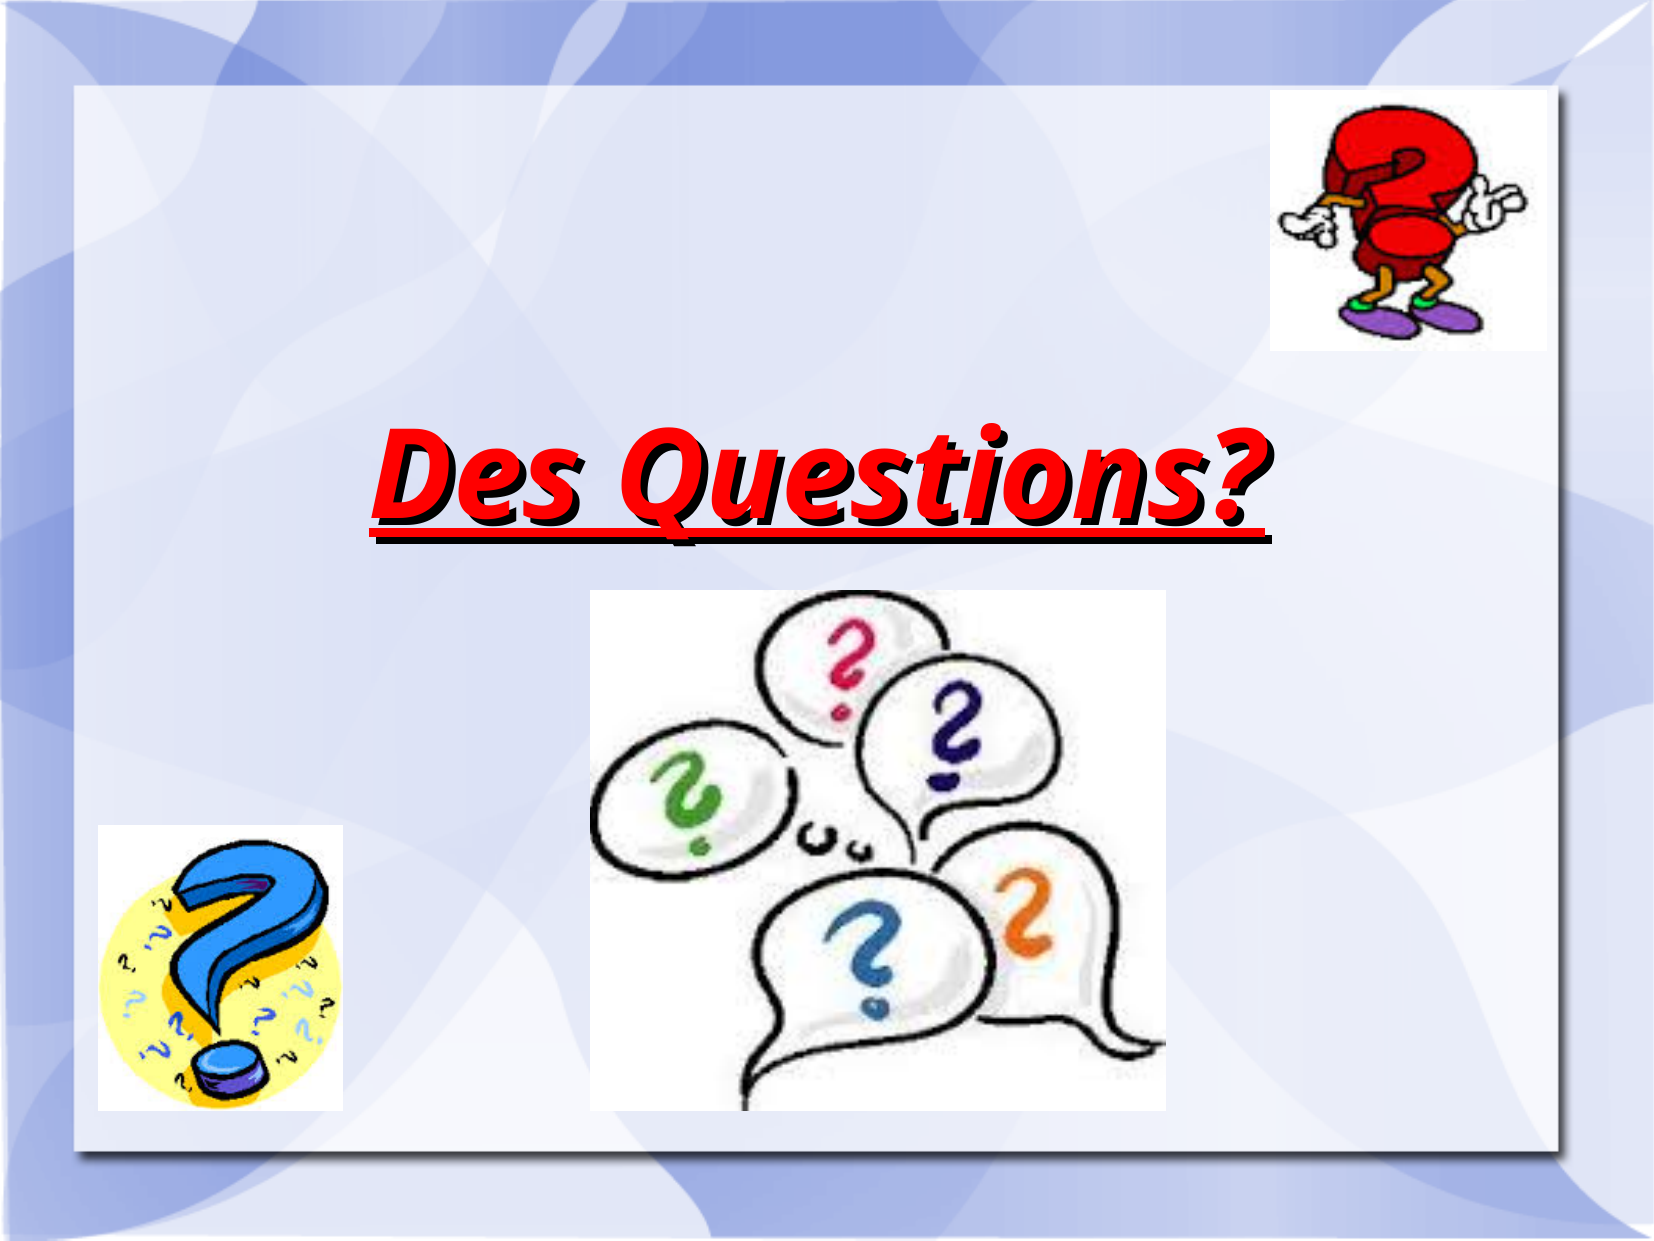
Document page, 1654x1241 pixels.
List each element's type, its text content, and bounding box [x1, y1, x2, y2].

picture [0, 0, 1654, 1241]
subtitle Des Questions? [342, 373, 1323, 567]
